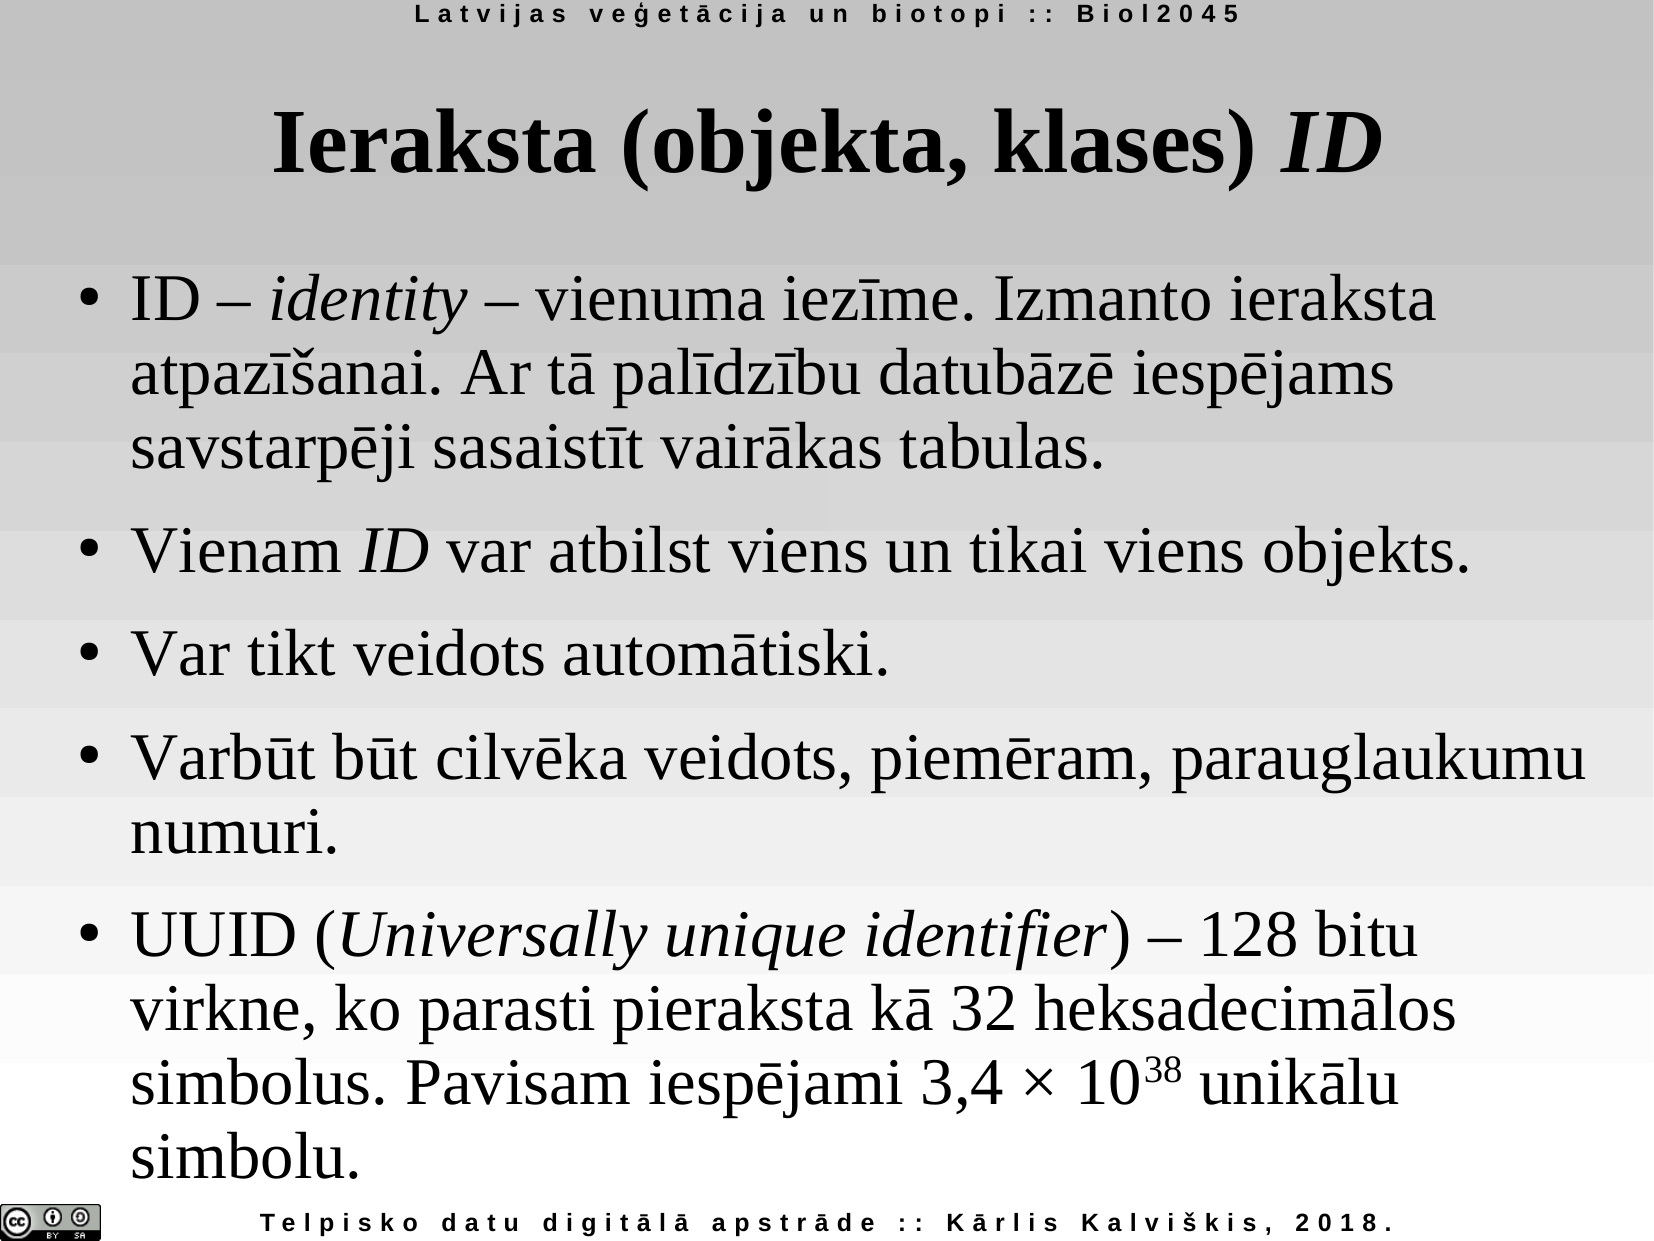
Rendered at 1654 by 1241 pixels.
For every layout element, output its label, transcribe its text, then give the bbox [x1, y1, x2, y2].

list ID – identity – vienuma iezīme. Izmanto ieraksta atpazīšanai. Ar tā palīdzību datubāzē iespējams savstarpēji sasaistīt vairākas tabulas. Vienam ID var atbilst viens un tikai viens objekts. Var tikt veidots automātiski. Varbūt būt cilvēka veidots, piemēram, parauglaukumu numuri. UUID (Universally unique identifier) – 128 bitu virkne, ko parasti pieraksta kā 32 heksadecimālos simbolus. Pavisam iespējami 3,4 × 1038 unikālu simbolu. [59, 261, 1596, 1175]
title Ieraksta (objekta, klases) ID [59, 37, 1596, 246]
picture [0, 0, 1654, 1241]
